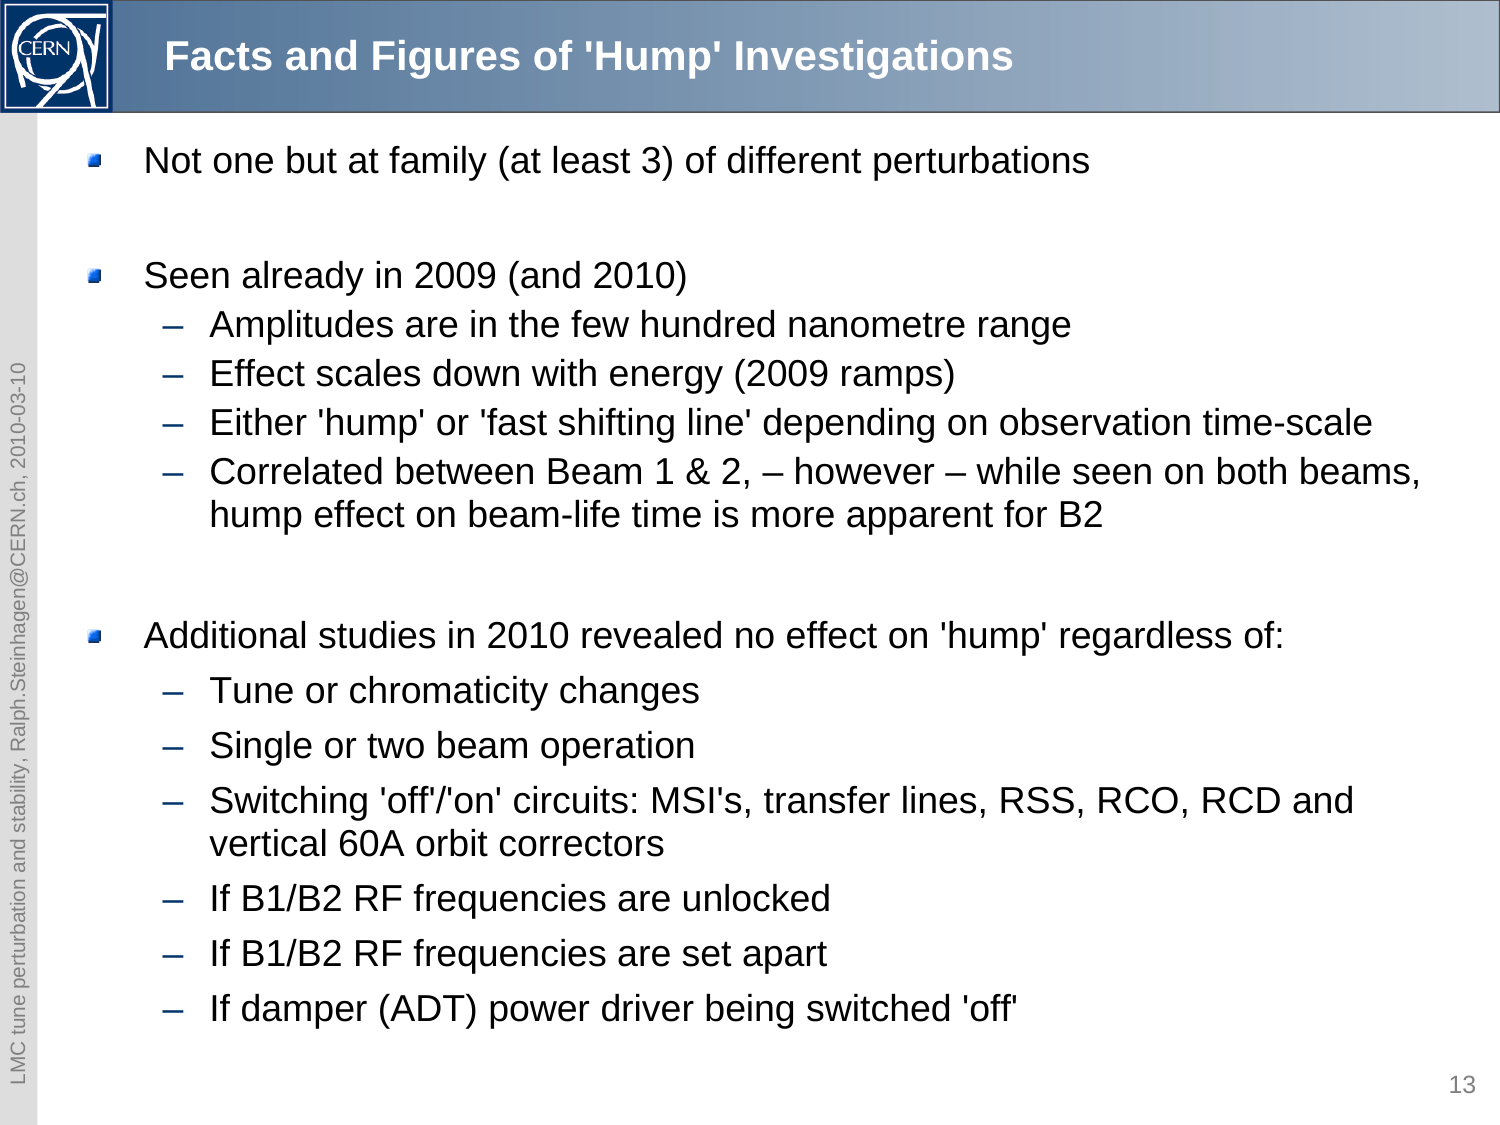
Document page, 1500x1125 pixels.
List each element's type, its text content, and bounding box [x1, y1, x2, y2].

title Facts and Figures of 'Hump' Investigations [150, 7, 1201, 106]
list Not one but at family (at least 3) of different perturbations Seen already in 2009 (and 2010) Amplitudes are in the few hundred nanometre range Effect scales down with energy (2009 ramps) Either 'hump' or 'fast shifting line' depending on observation time-scale Correlated between Beam 1 & 2, – however – while seen on both beams, hump effect on beam-life time is more apparent for B2 Additional studies in 2010 revealed no effect on 'hump' regardless of: Tune or chromaticity changes Single or two beam operation Switching 'off'/'on' circuits: MSI's, transfer lines, RSS, RCO, RCD and vertical 60A orbit correctors If B1/B2 RF frequencies are unlocked If B1/B2 RF frequencies are set apart If damper (ADT) power driver being switched 'off' [87, 137, 1438, 1030]
picture [0, 0, 113, 113]
